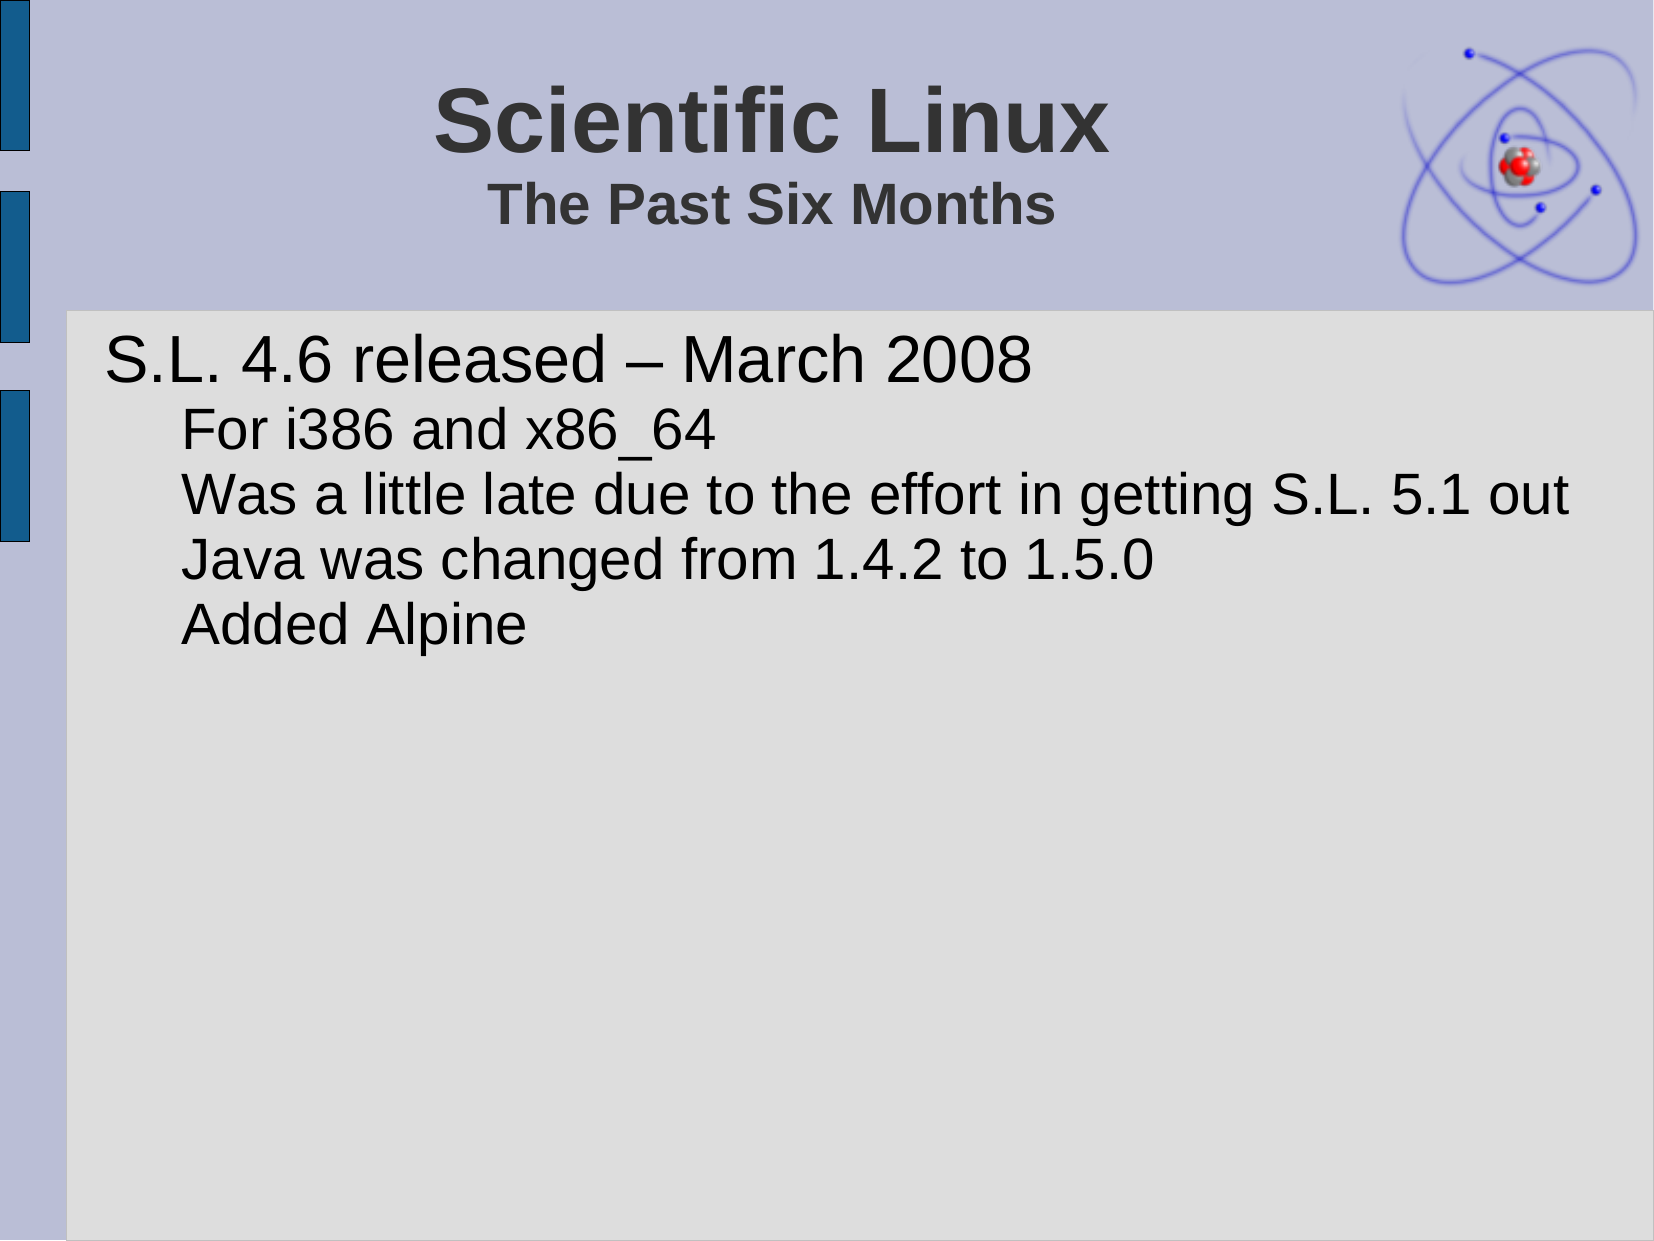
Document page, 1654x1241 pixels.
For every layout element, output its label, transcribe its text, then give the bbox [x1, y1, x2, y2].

title Scientific Linux The Past Six Months [82, 39, 1386, 267]
picture [1386, 33, 1654, 301]
list S.L. 4.6 released – March 2008 For i386 and x86_64 Was a little late due to the effort in getting S.L. 5.1 out Java was changed from 1.4.2 to 1.5.0 Added Alpine [86, 321, 1576, 1045]
